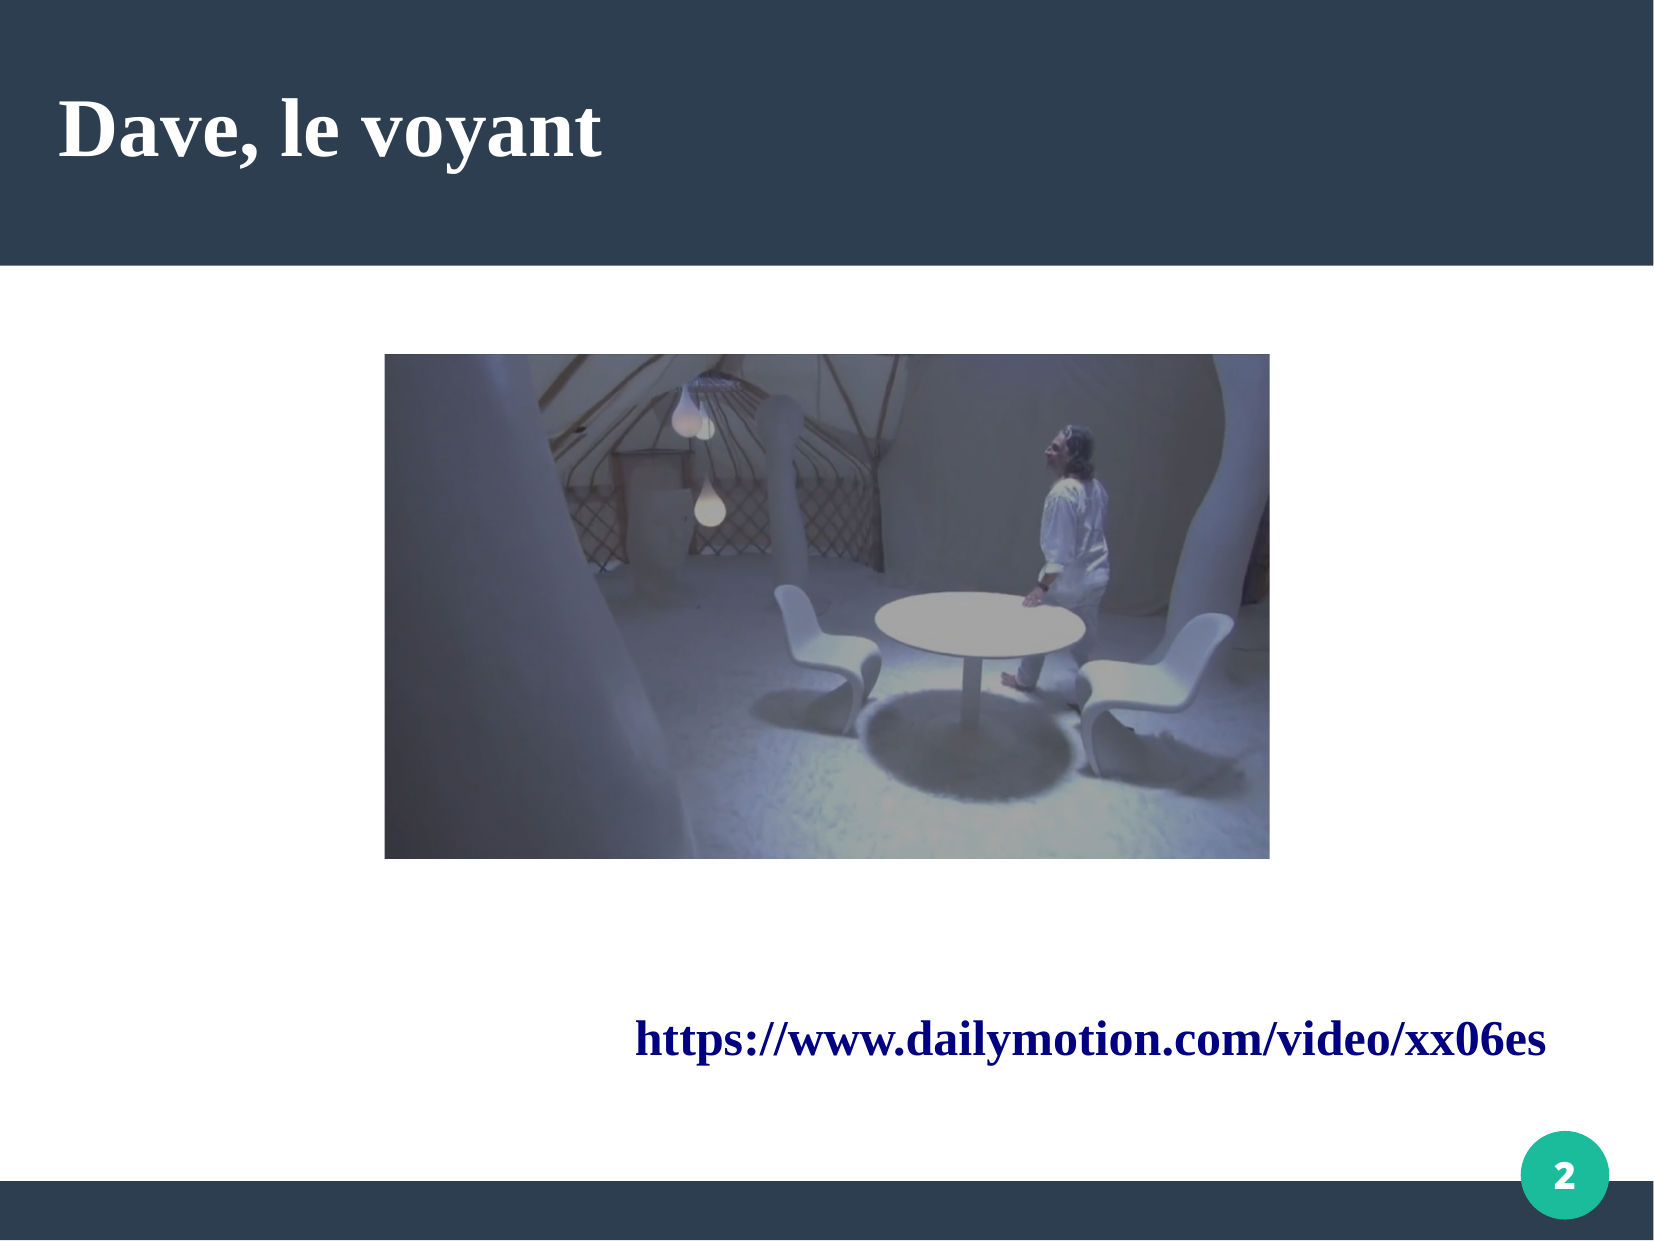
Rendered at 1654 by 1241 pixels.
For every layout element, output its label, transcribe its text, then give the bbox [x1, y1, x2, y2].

title Dave, le voyant [59, 49, 1595, 207]
picture [384, 354, 1270, 859]
text_box https://www.dailymotion.com/video/xx06es [620, 1003, 1565, 1130]
